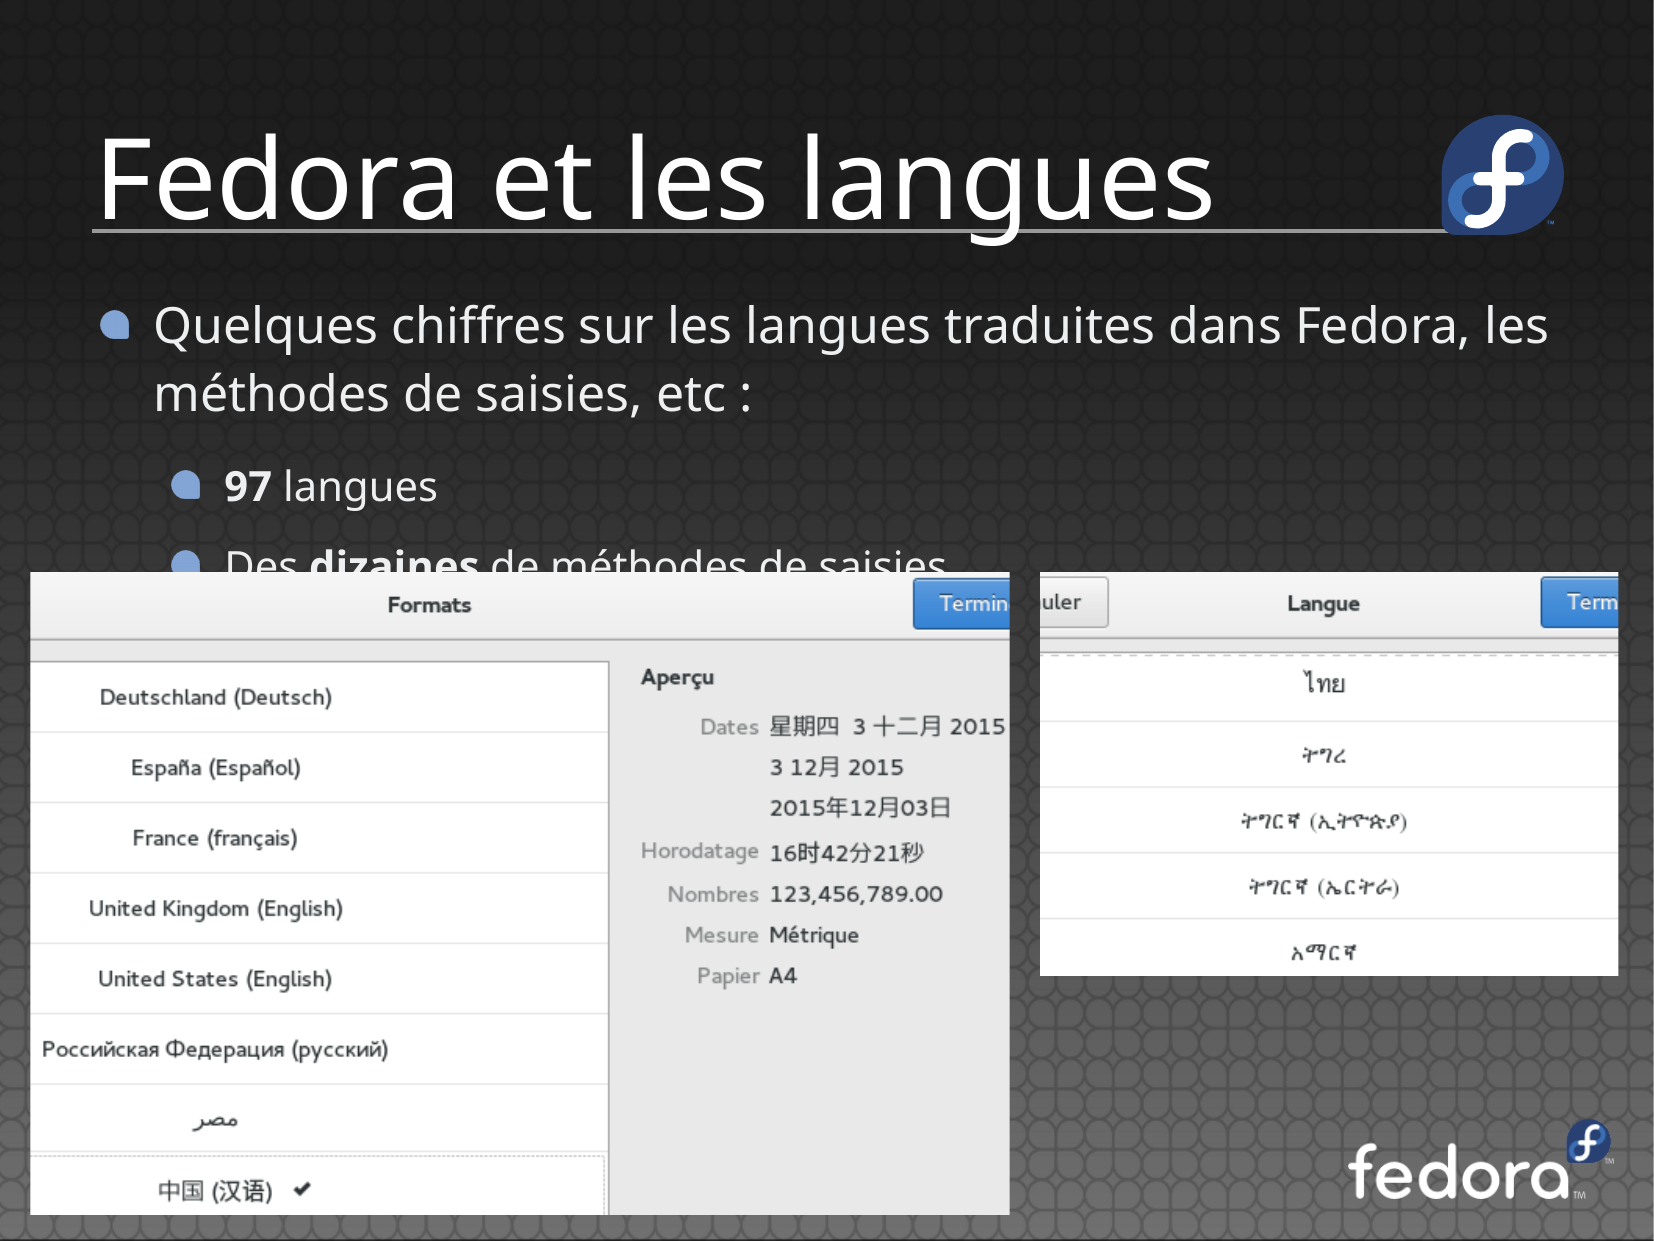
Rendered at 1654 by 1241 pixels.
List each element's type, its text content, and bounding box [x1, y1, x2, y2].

picture [0, 0, 1654, 1241]
list Quelques chiffres sur les langues traduites dans Fedora, les méthodes de saisies, etc : 97 langues Des dizaines de méthodes de saisies [82, 290, 1571, 595]
title Fedora et les langues [94, 100, 1426, 251]
